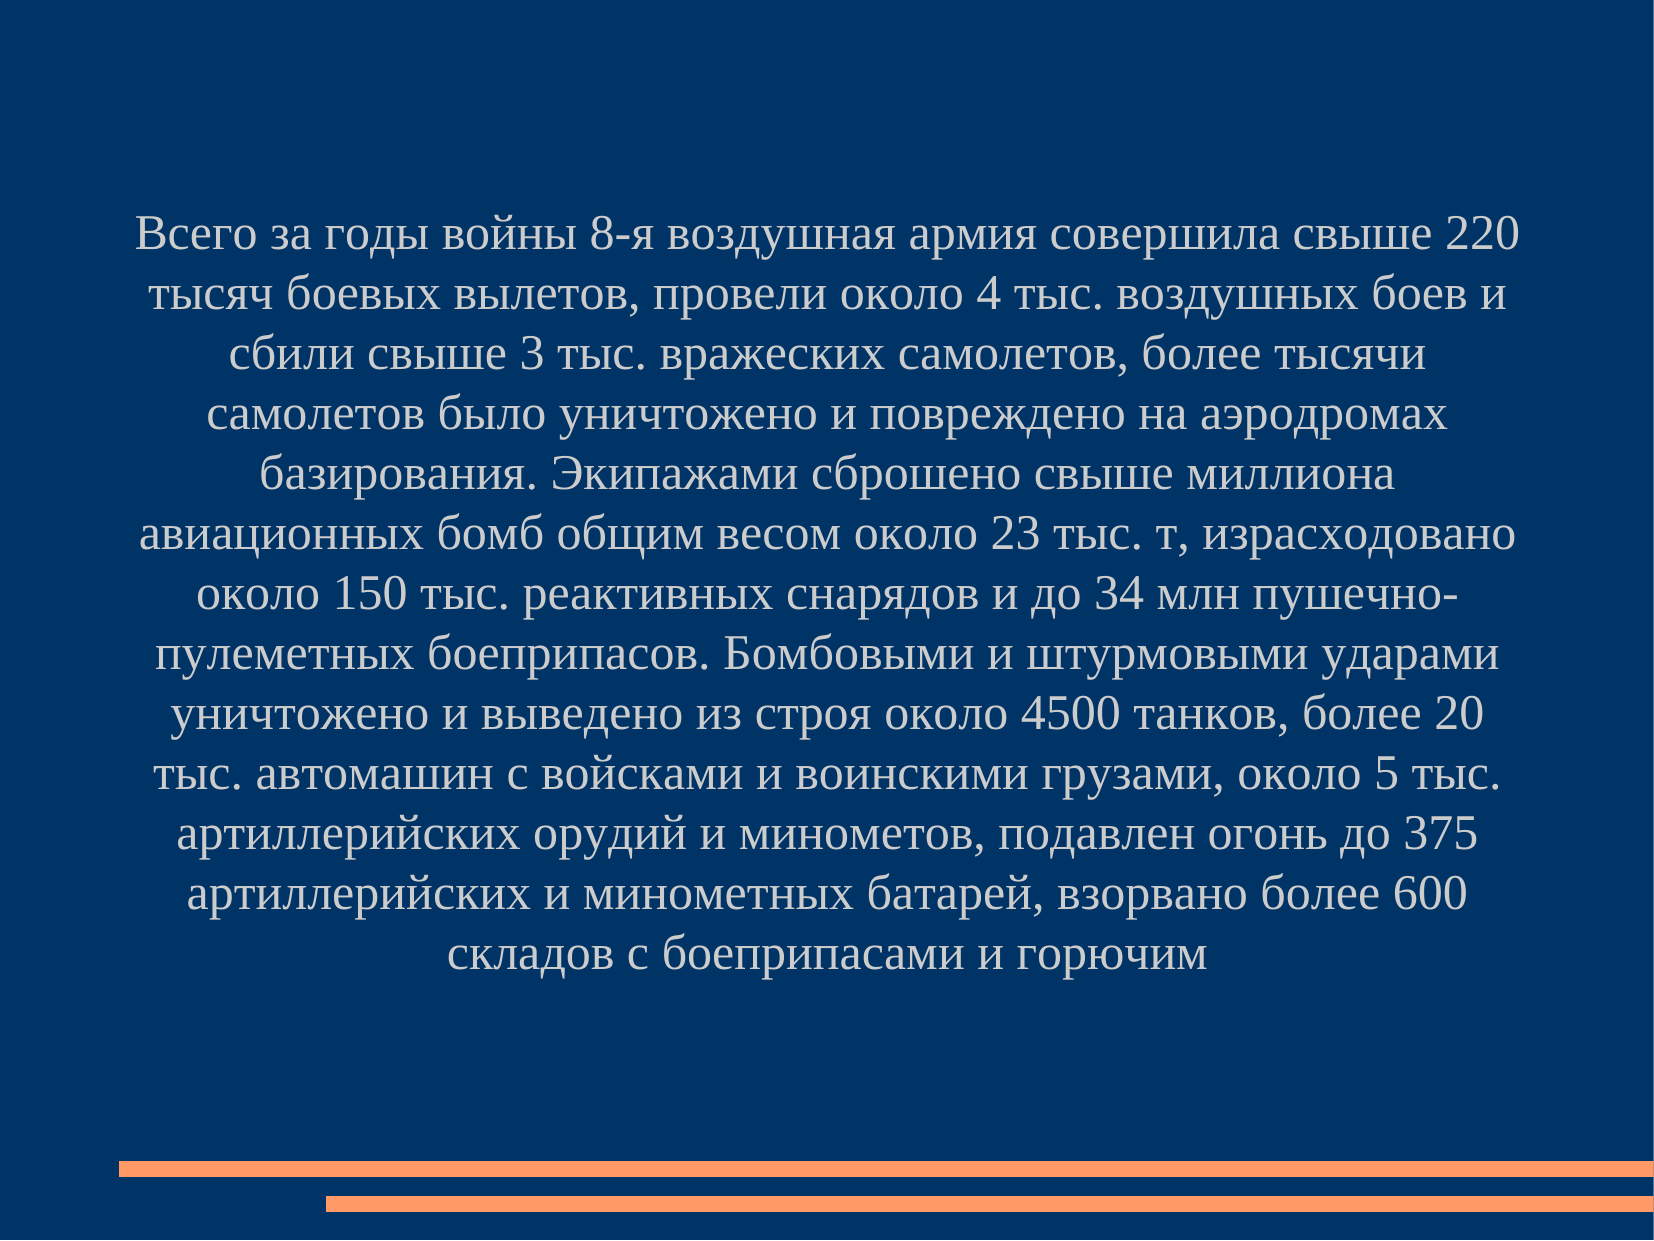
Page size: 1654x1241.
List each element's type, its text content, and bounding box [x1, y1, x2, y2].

subtitle Всего за годы войны 8-я воздушная армия совершила свыше 220 тысяч боевых вылетов, провели около 4 тыс. воздушных боев и сбили свыше 3 тыс. вражеских самолетов, более тысячи самолетов было уничтожено и повреждено на аэродромах базирования. Экипажами сброшено свыше миллиона авиационных бомб общим весом около 23 тыс. т, израсходовано около 150 тыс. реактивных снарядов и до 34 млн пушечно-пулеметных боеприпасов. Бомбовыми и штурмовыми ударами уничтожено и выведено из строя около 4500 танков, более 20 тыс. автомашин с войсками и воинскими грузами, около 5 тыс. артиллерийских орудий и минометов, подавлен огонь до 375 артиллерийских и минометных батарей, взорвано более 600 складов с боеприпасами и горючим [121, 46, 1534, 1132]
